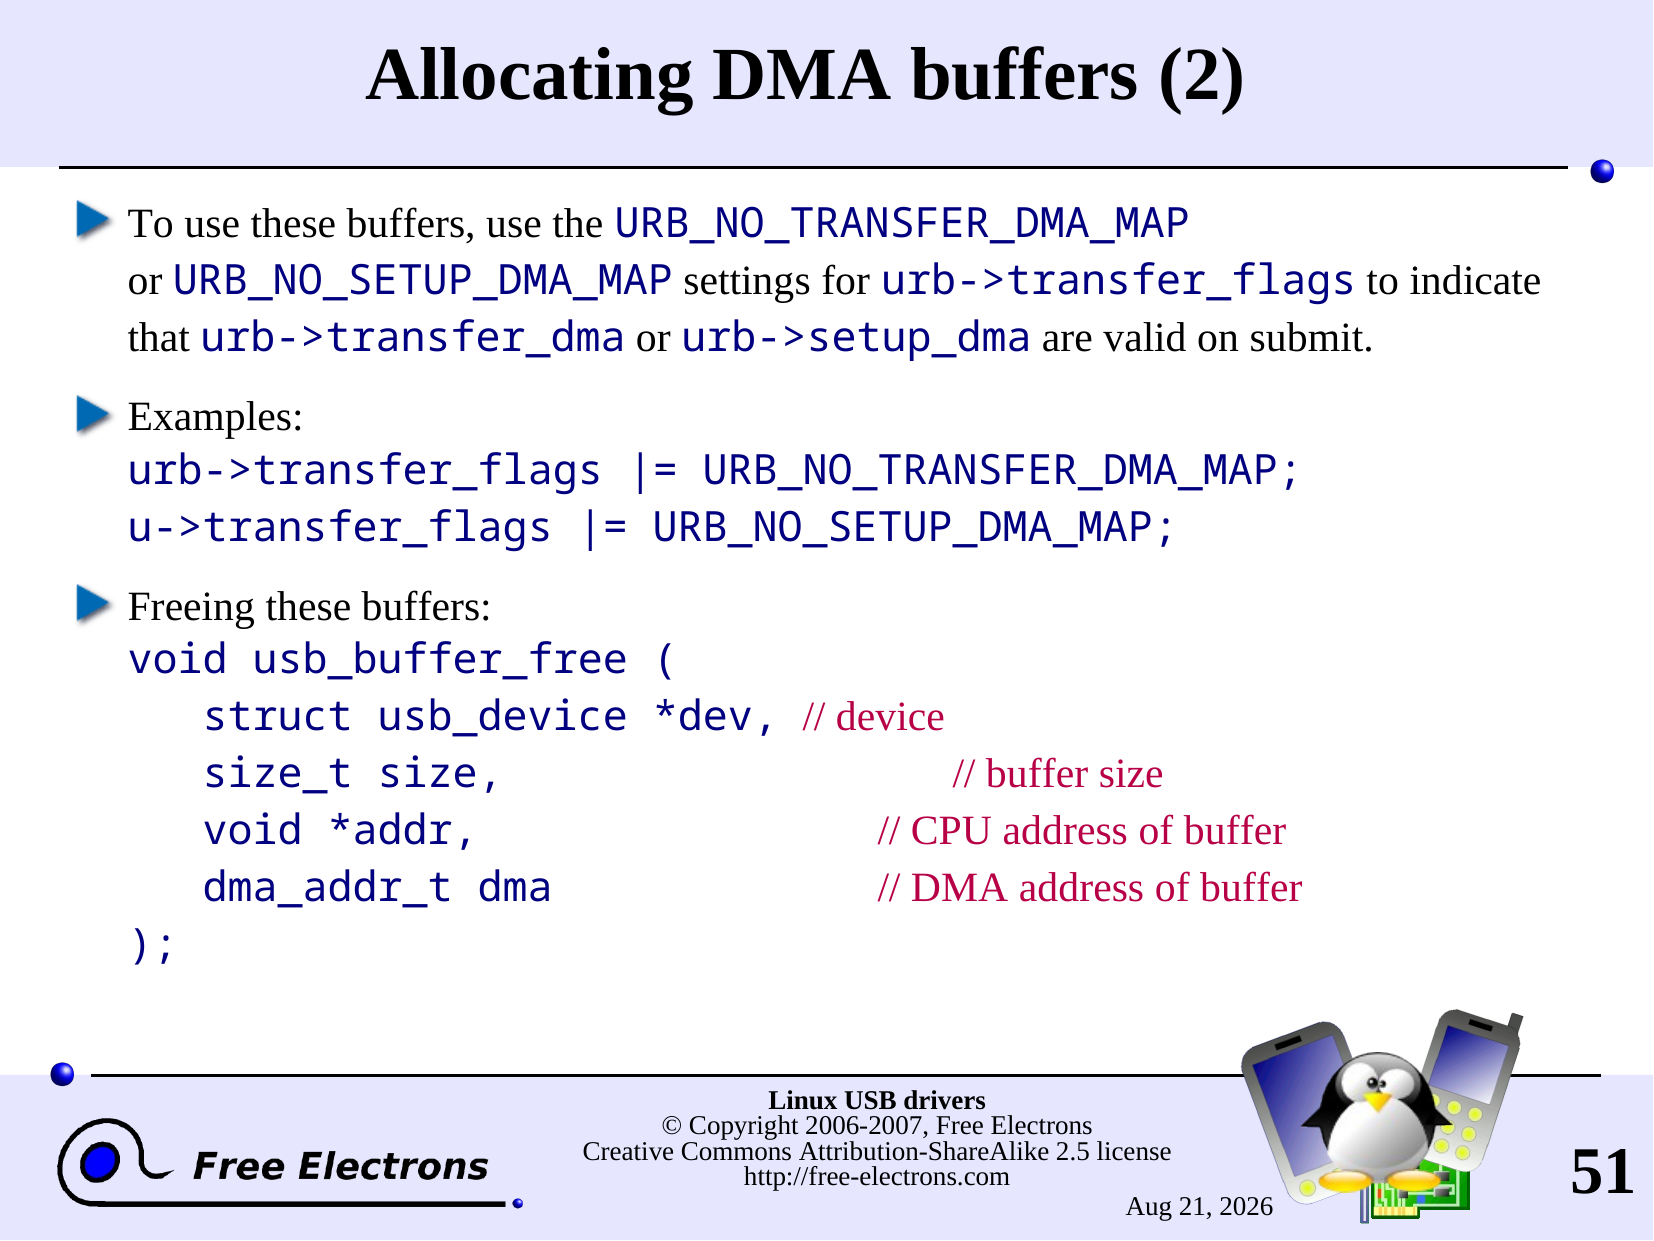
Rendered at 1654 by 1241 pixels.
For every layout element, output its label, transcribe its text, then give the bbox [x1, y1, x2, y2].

picture [1225, 983, 1538, 1241]
list To use these buffers, use the URB_NO_TRANSFER_DMA_MAP or URB_NO_SETUP_DMA_MAP settings for urb->transfer_flags to indicate that urb->transfer_dma or urb->setup_dma are valid on submit. Examples: urb->transfer_flags |= URB_NO_TRANSFER_DMA_MAP; u->transfer_flags |= URB_NO_SETUP_DMA_MAP; Freeing these buffers: void usb_buffer_free ( struct usb_device *dev, // device size_t size, // buffer size void *addr, // CPU address of buffer dma_addr_t dma // DMA address of buffer ); [56, 192, 1577, 906]
picture [50, 1107, 527, 1216]
title Allocating DMA buffers (2) [60, 25, 1551, 124]
